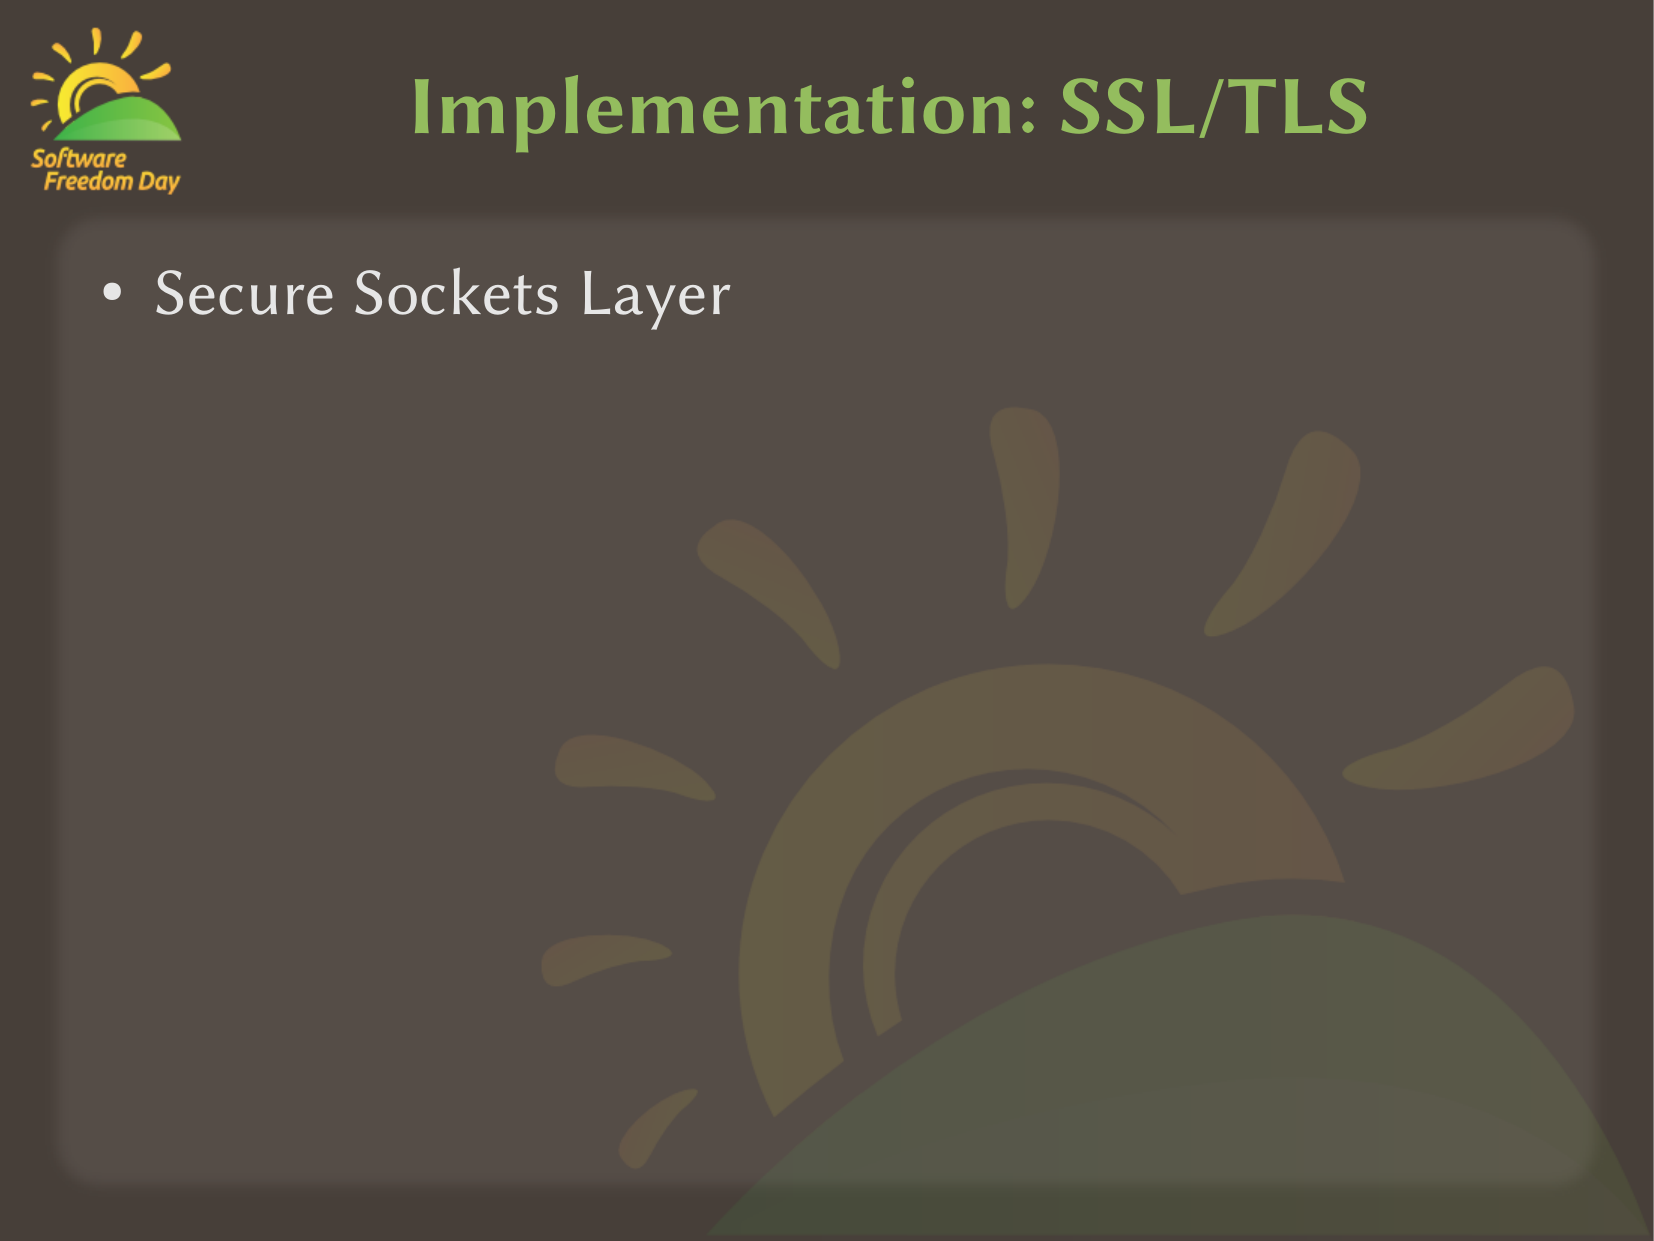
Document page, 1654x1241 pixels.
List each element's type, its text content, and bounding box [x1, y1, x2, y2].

picture [0, 0, 1654, 1241]
title Implementation: SSL/TLS [210, 9, 1571, 205]
text_box [82, 255, 1571, 1141]
